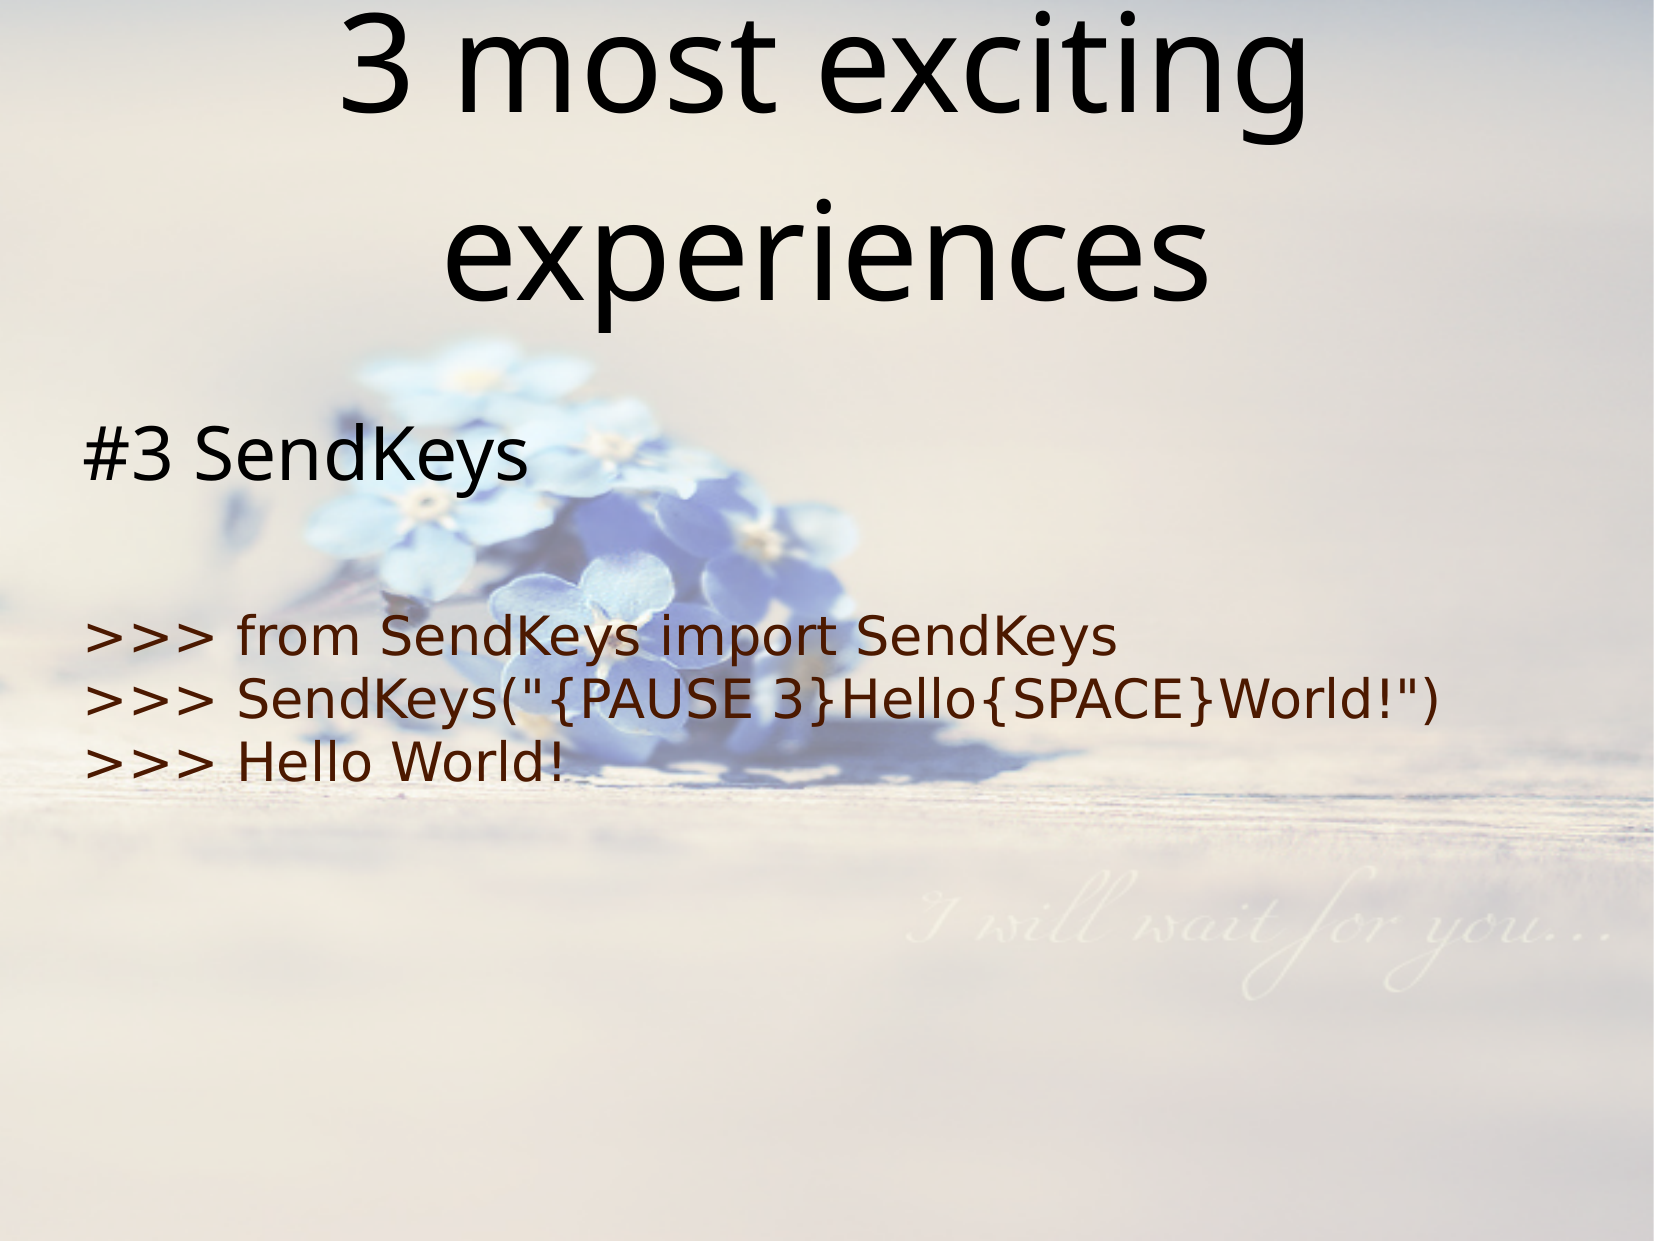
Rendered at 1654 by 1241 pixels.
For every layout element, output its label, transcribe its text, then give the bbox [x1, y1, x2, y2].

picture [0, 0, 1654, 1241]
subtitle #3 SendKeys >>> from SendKeys import SendKeys >>> SendKeys("{PAUSE 3}Hello{SPACE}World!") >>> Hello World! [82, 297, 1571, 1102]
title 3 most exciting experiences [82, 49, 1571, 257]
